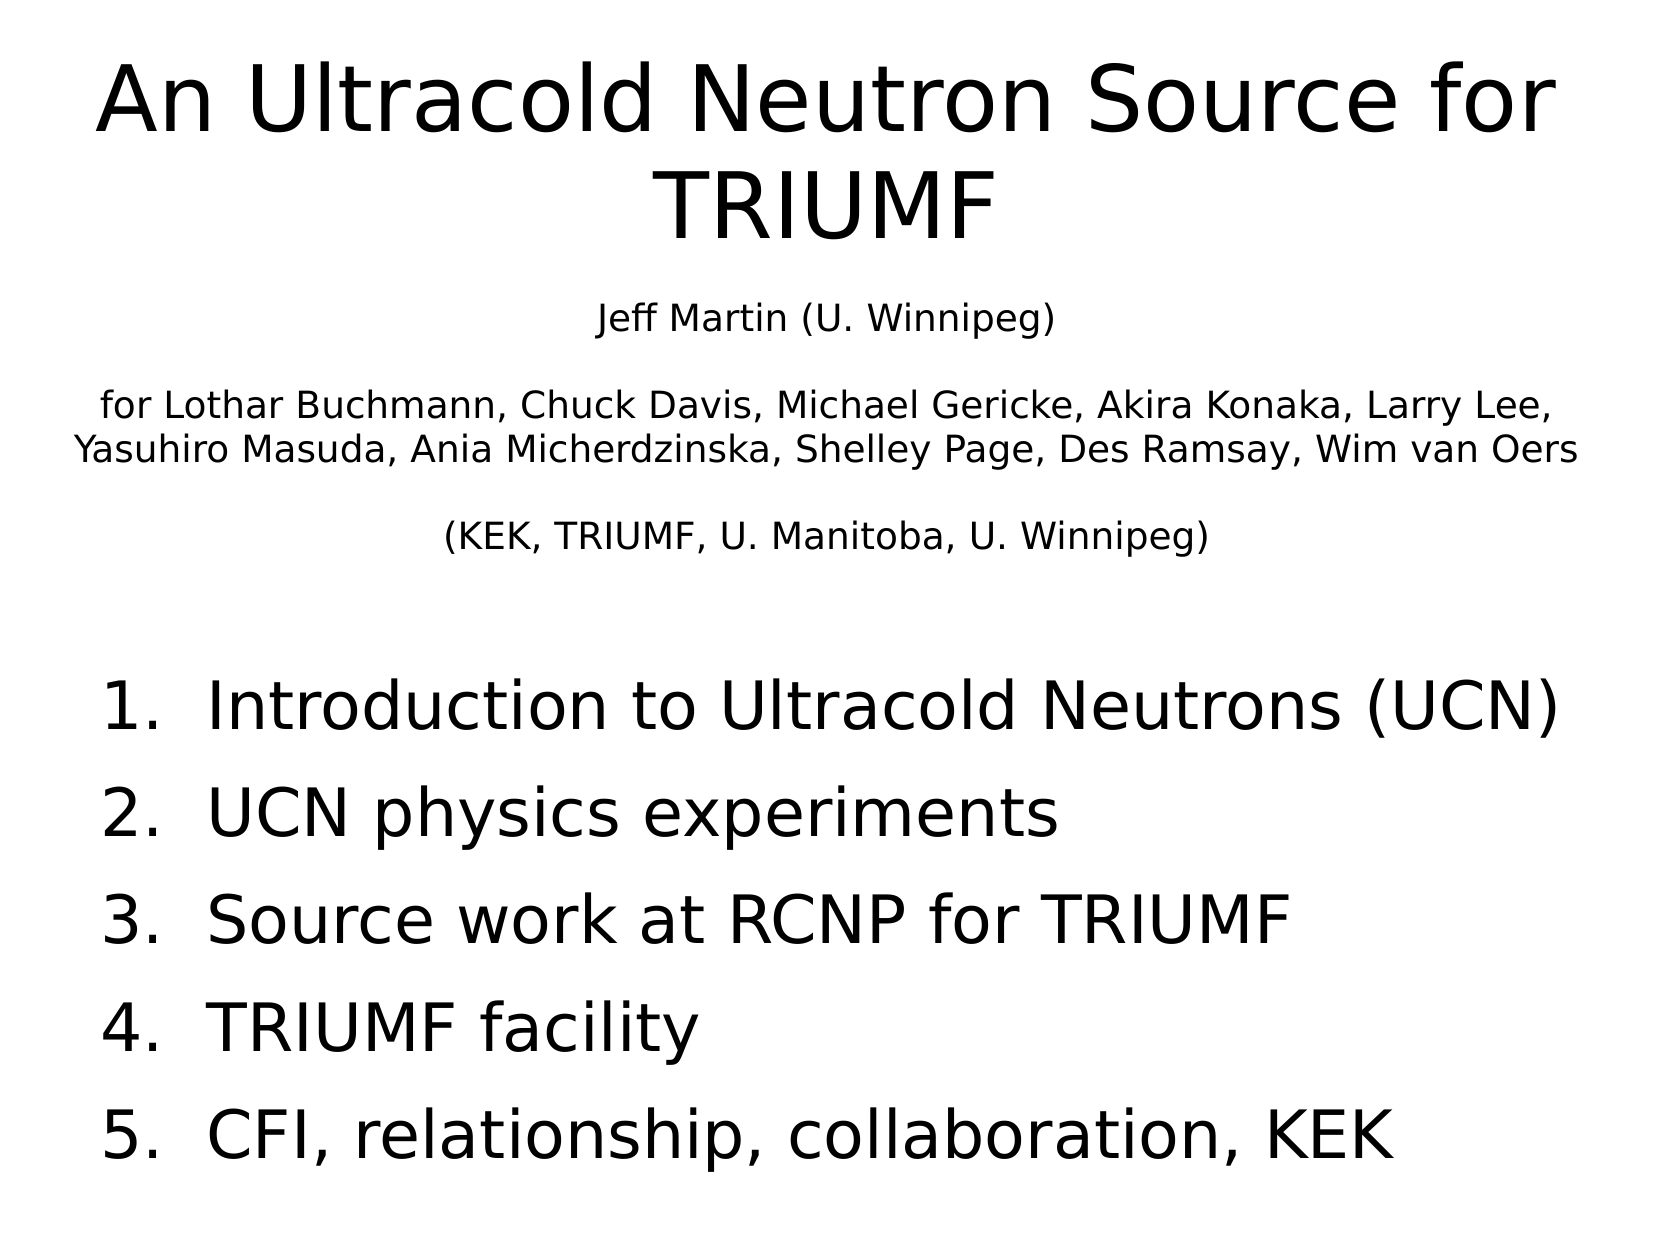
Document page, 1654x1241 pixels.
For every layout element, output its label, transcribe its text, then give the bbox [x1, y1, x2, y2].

title An Ultracold Neutron Source for TRIUMF [82, 45, 1571, 261]
list 1. Introduction to Ultracold Neutrons (UCN) 2. UCN physics experiments 3. Source work at RCNP for TRIUMF 4. TRIUMF facility 5. CFI, relationship, collaboration, KEK [82, 667, 1571, 1201]
text_box Jeff Martin (U. Winnipeg) for Lothar Buchmann, Chuck Davis, Michael Gericke, Akira Konaka, Larry Lee, Yasuhiro Masuda, Ania Micherdzinska, Shelley Page, Des Ramsay, Wim van Oers (KEK, TRIUMF, U. Manitoba, U. Winnipeg) [59, 289, 1595, 566]
